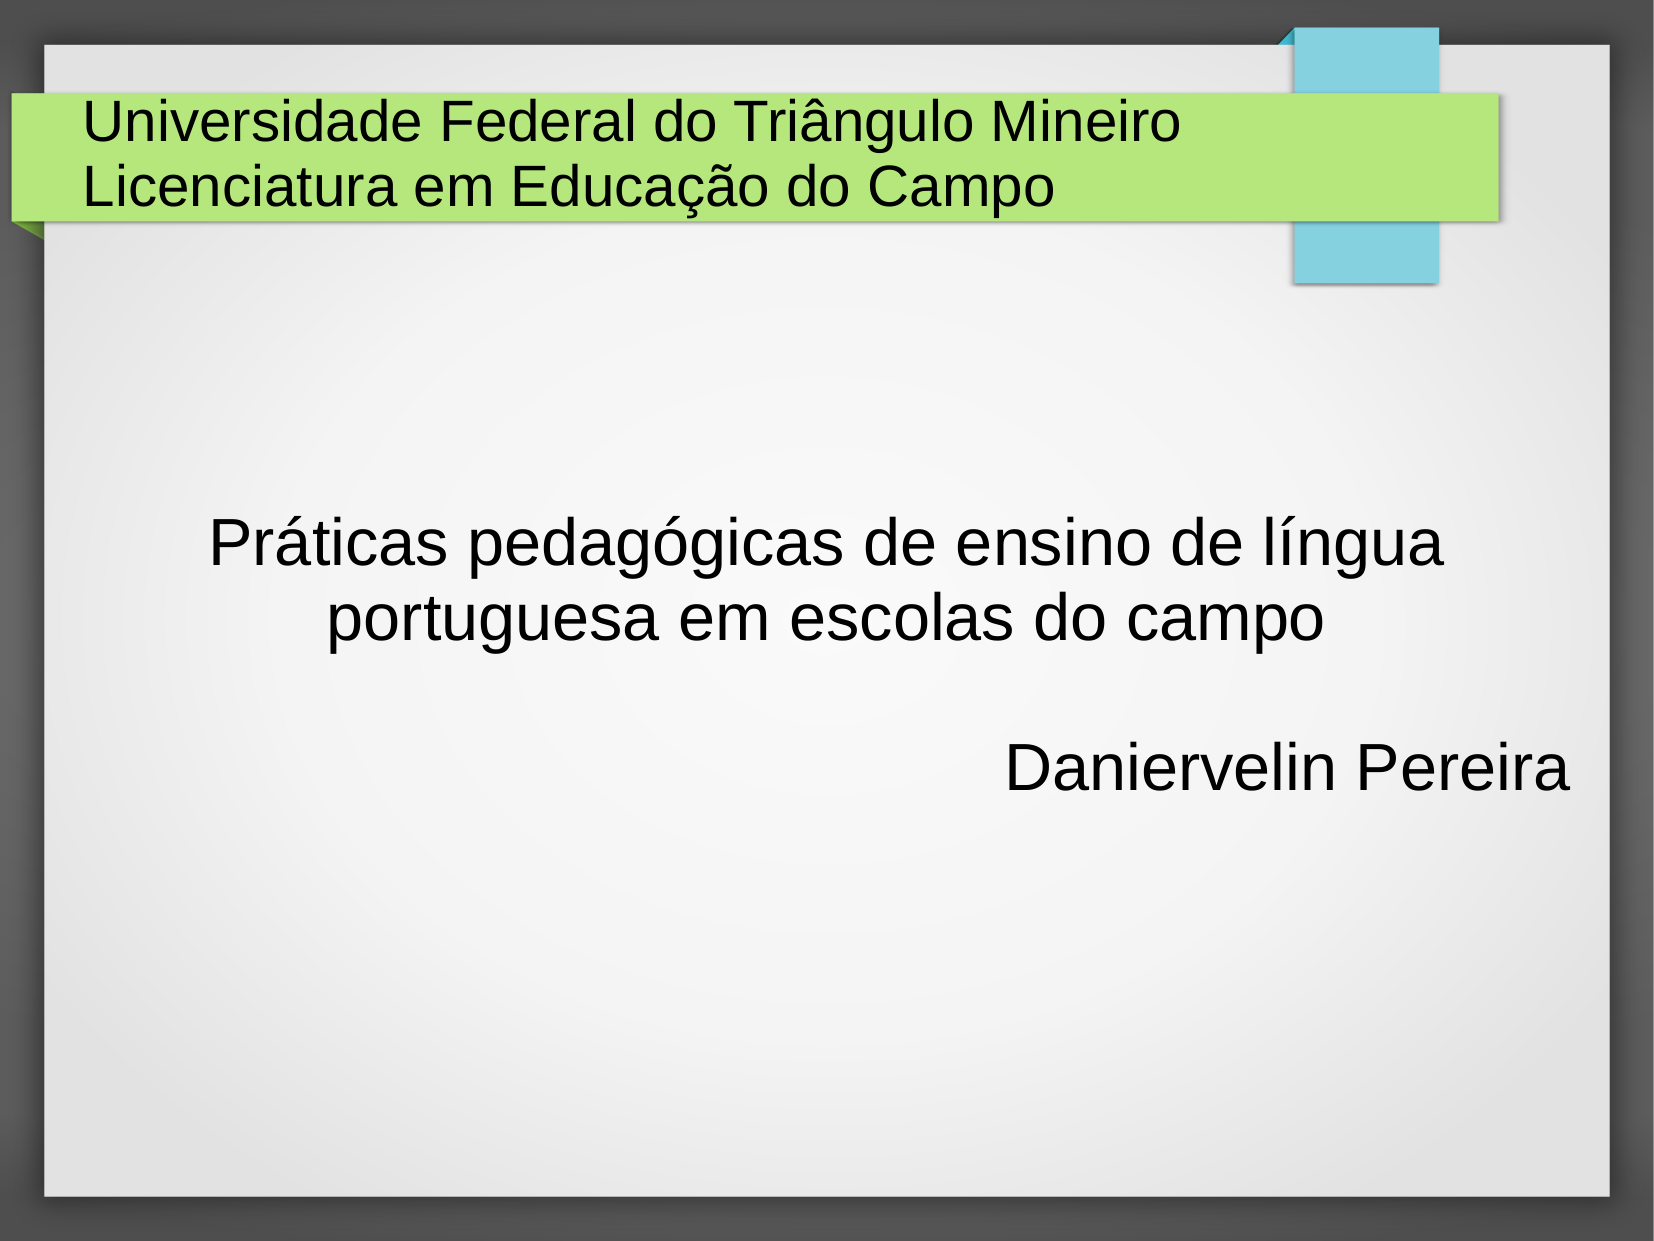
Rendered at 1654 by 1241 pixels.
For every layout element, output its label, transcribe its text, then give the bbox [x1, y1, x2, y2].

subtitle Práticas pedagógicas de ensino de língua portuguesa em escolas do campo Daniervelin Pereira [82, 295, 1571, 1015]
picture [0, 0, 1654, 1241]
title Universidade Federal do Triângulo Mineiro Licenciatura em Educação do Campo [82, 88, 1264, 219]
